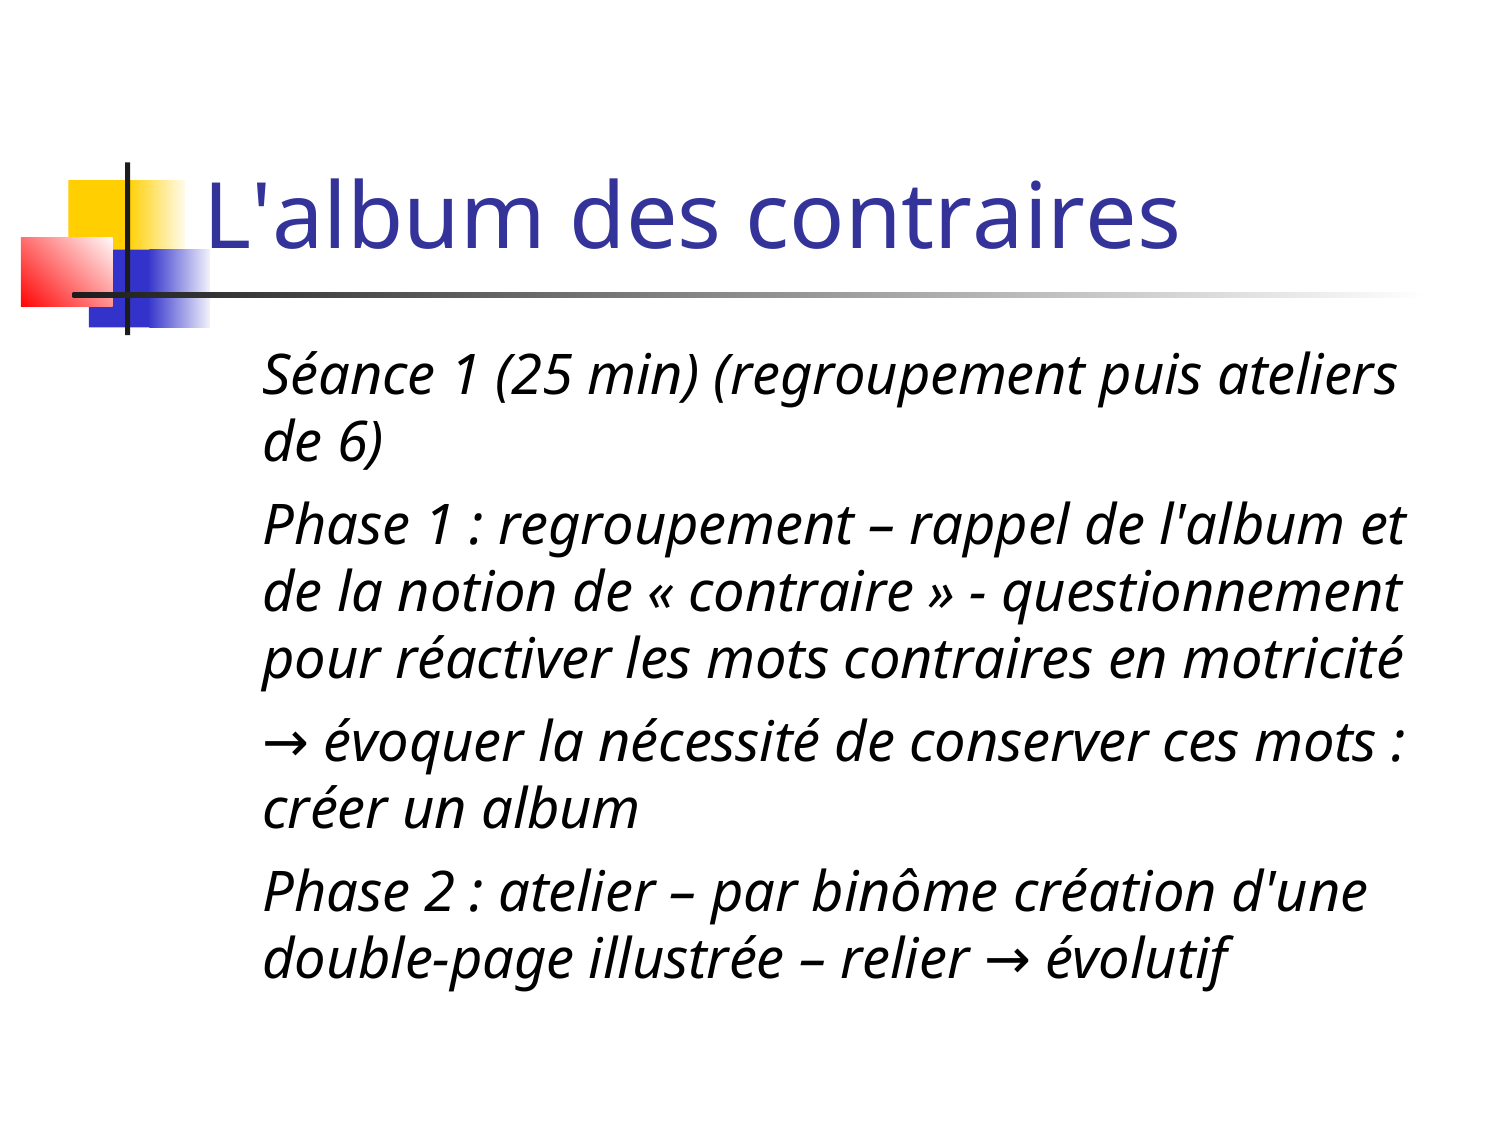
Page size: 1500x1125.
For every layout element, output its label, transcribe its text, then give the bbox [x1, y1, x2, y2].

list Séance 1 (25 min) (regroupement puis ateliers de 6) Phase 1 : regroupement – rappel de l'album et de la notion de « contraire » - questionnement pour réactiver les mots contraires en motricité → évoquer la nécessité de conserver ces mots : créer un album Phase 2 : atelier – par binôme création d'une double-page illustrée – relier → évolutif [193, 330, 1469, 1006]
title L'album des contraires [188, 35, 1467, 275]
